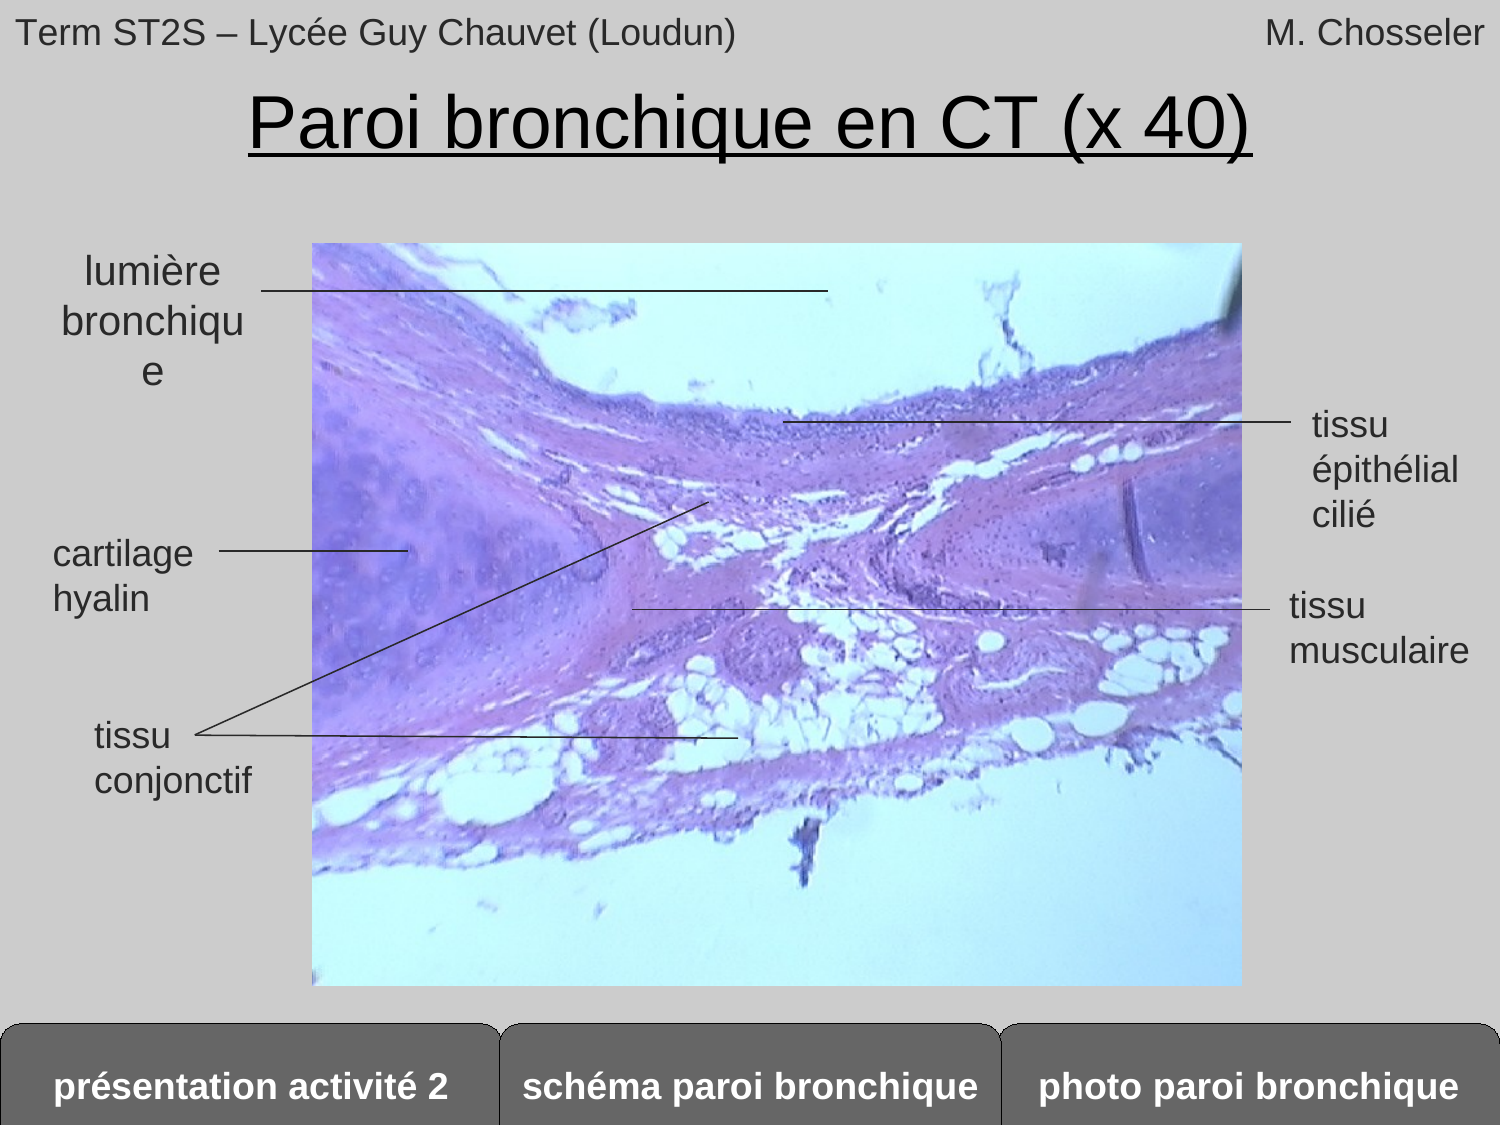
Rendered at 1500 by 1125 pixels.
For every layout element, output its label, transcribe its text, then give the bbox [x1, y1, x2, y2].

text_box tissu musculaire [1274, 573, 1500, 692]
text_box tissu conjonctif [79, 704, 316, 823]
picture [312, 243, 1242, 986]
title Paroi bronchique en CT (x 40) [0, 24, 1500, 213]
text_box tissu épithélial cilié [1297, 392, 1500, 562]
text_box lumière bronchique [38, 235, 267, 402]
text_box cartilage hyalin [38, 521, 275, 640]
